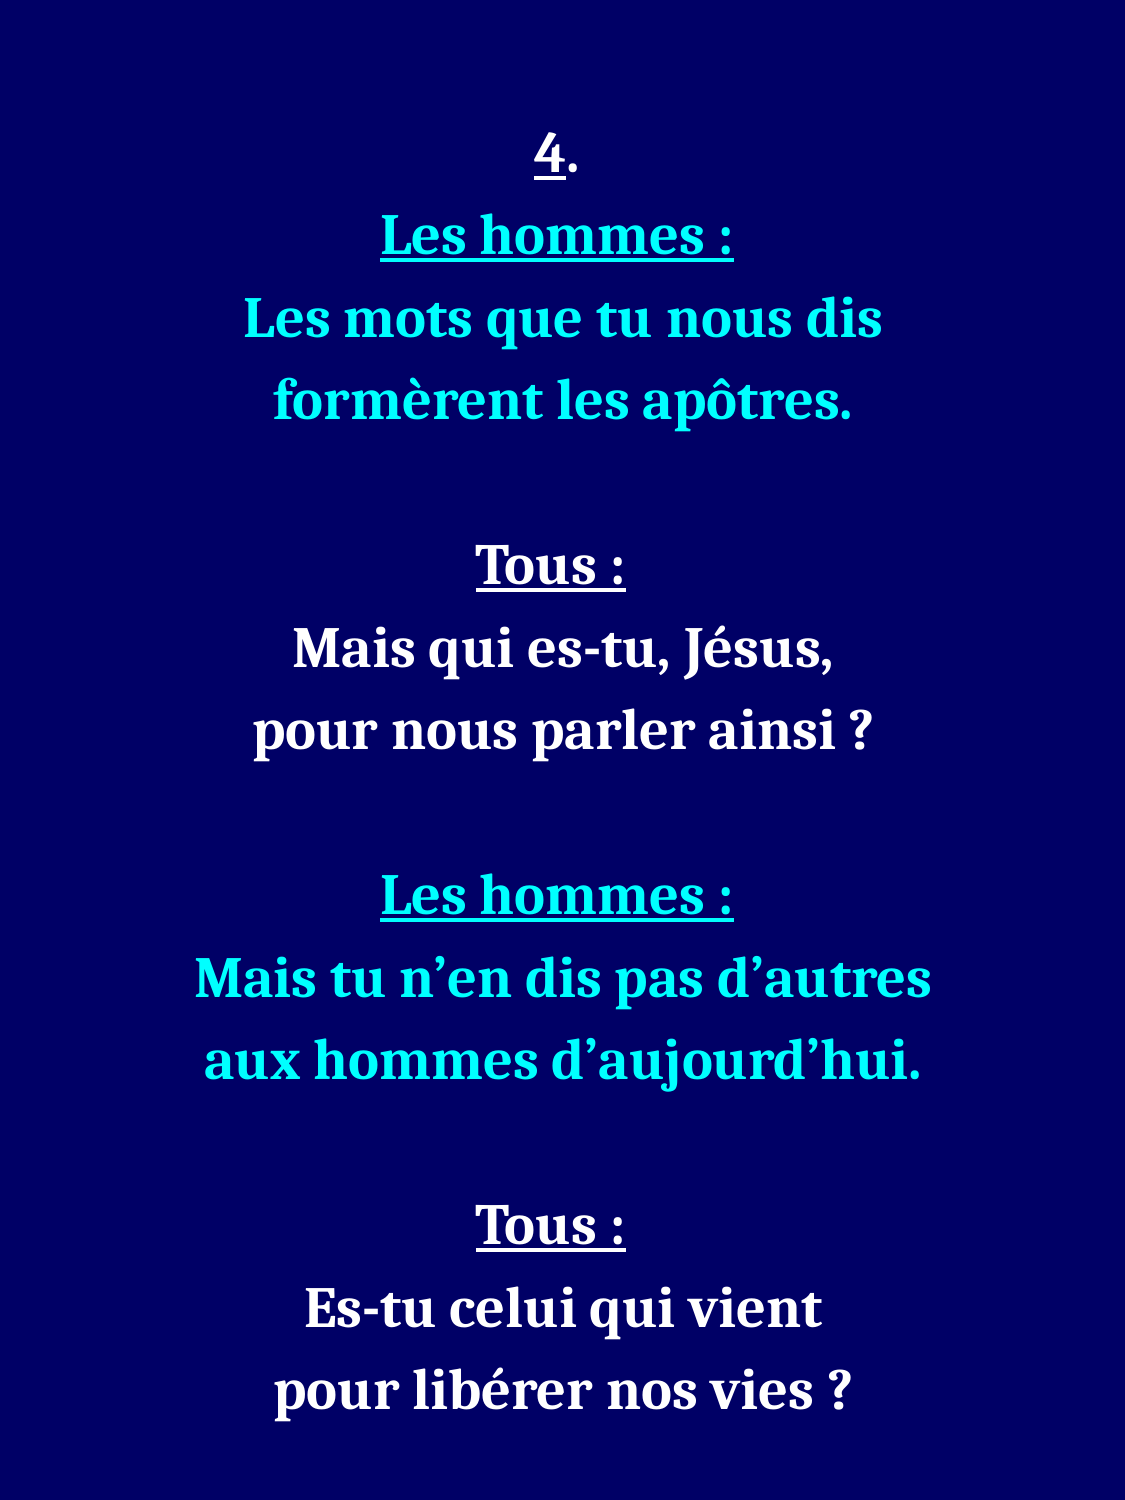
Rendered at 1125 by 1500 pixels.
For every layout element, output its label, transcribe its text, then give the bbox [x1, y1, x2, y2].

text_box 4. Les hommes : Les mots que tu nous dis formèrent les apôtres. Tous : Mais qui es-tu, Jésus, pour nous parler ainsi ? Les hommes : Mais tu n’en dis pas d’autres aux hommes d’aujourd’hui. Tous : Es-tu celui qui vient pour libérer nos vies ? [16, 23, 1111, 1146]
